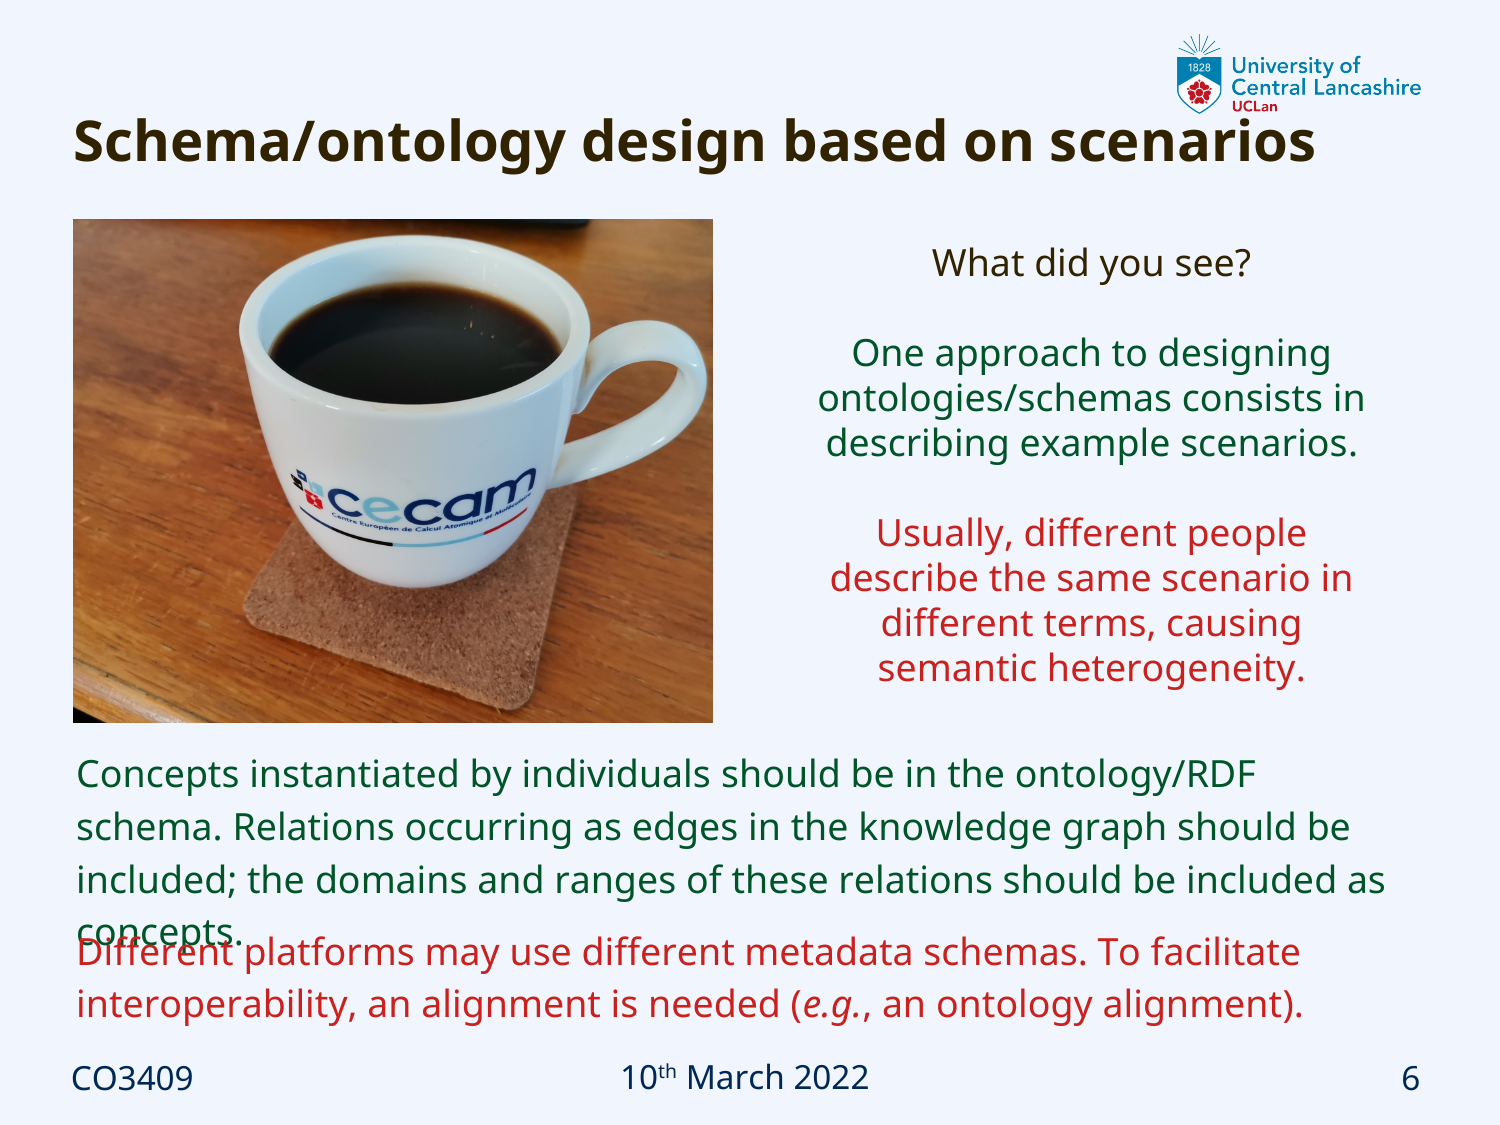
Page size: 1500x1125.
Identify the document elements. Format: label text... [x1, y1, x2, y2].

picture [73, 219, 713, 723]
picture [1177, 34, 1421, 93]
title Schema/ontology design based on scenarios [58, 93, 1475, 186]
text_box Concepts instantiated by individuals should be in the ontology/RDF schema. Relations occurring as edges in the knowledge graph should be included; the domains and ranges of these relations should be included as concepts. [61, 735, 1418, 909]
text_box Different platforms may use different metadata schemas. To facilitate interoperability, an alignment is needed (e.g., an ontology alignment). [61, 912, 1418, 1070]
text_box What did you see? One approach to designing ontologies/schemas consists in describing example scenarios. Usually, different people describe the same scenario in different terms, causing semantic heterogeneity. [800, 209, 1383, 720]
